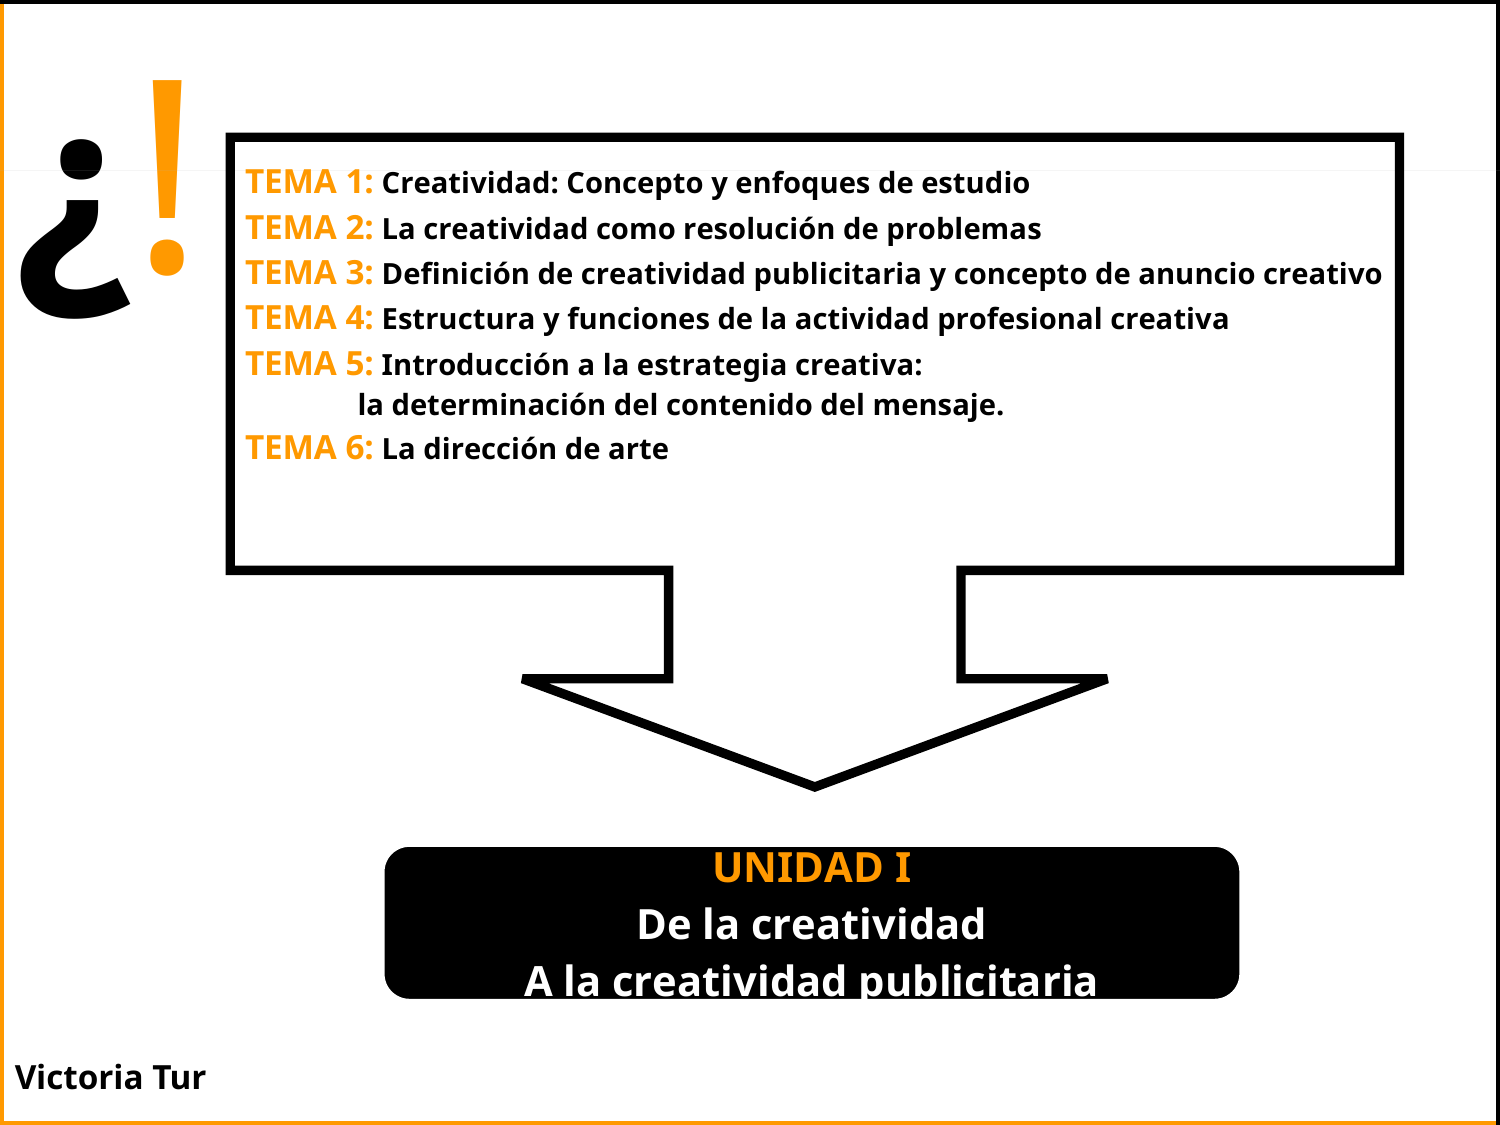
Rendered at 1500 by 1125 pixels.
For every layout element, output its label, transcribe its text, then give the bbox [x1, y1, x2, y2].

text_box TEMA 1: Creatividad: Concepto y enfoques de estudio TEMA 2: La creatividad como resolución de problemas TEMA 3: Definición de creatividad publicitaria y concepto de anuncio creativo TEMA 4: Estructura y funciones de la actividad profesional creativa TEMA 5: Introducción a la estrategia creativa: la determinación del contenido del mensaje. TEMA 6: La dirección de arte [230, 137, 1400, 787]
text_box UNIDAD I De la creatividad A la creatividad publicitaria [383, 846, 1241, 1000]
